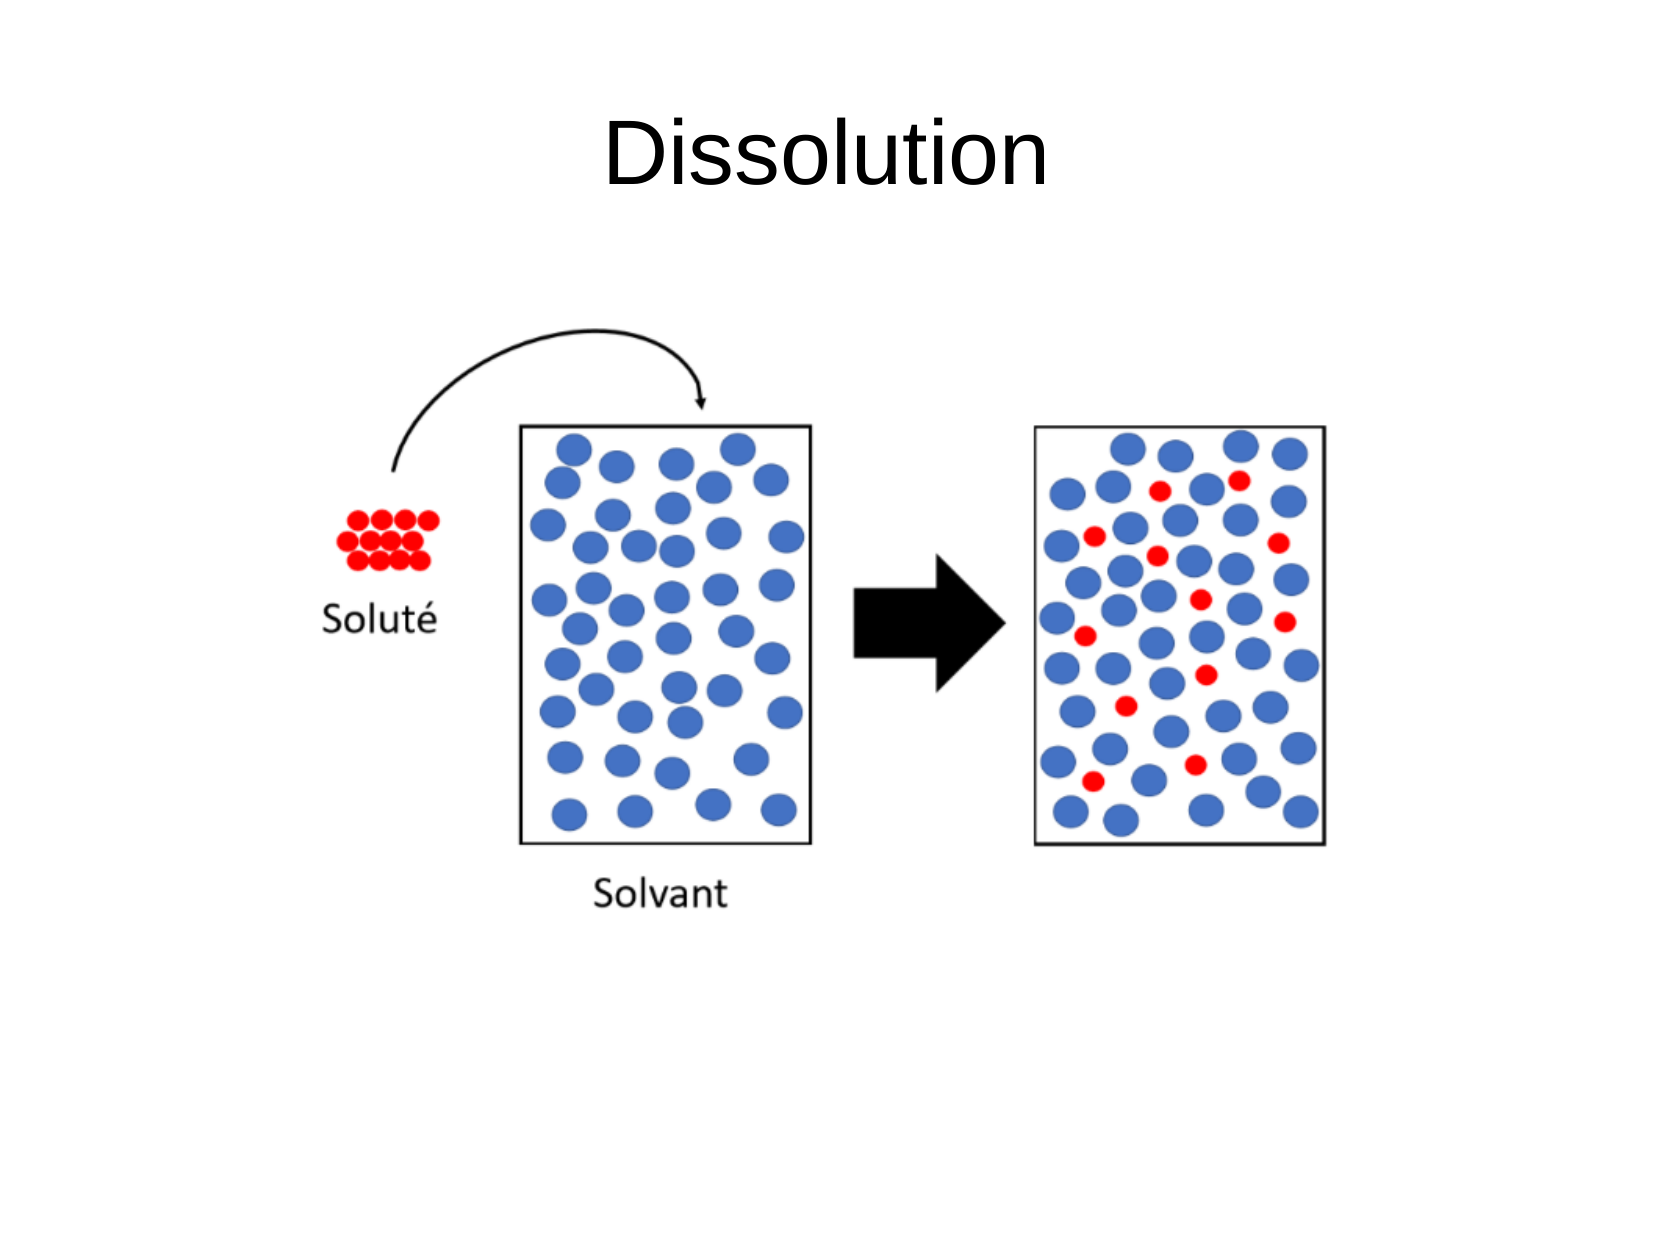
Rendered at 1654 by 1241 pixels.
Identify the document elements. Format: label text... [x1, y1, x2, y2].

picture [282, 313, 1372, 928]
title Dissolution [82, 49, 1571, 257]
